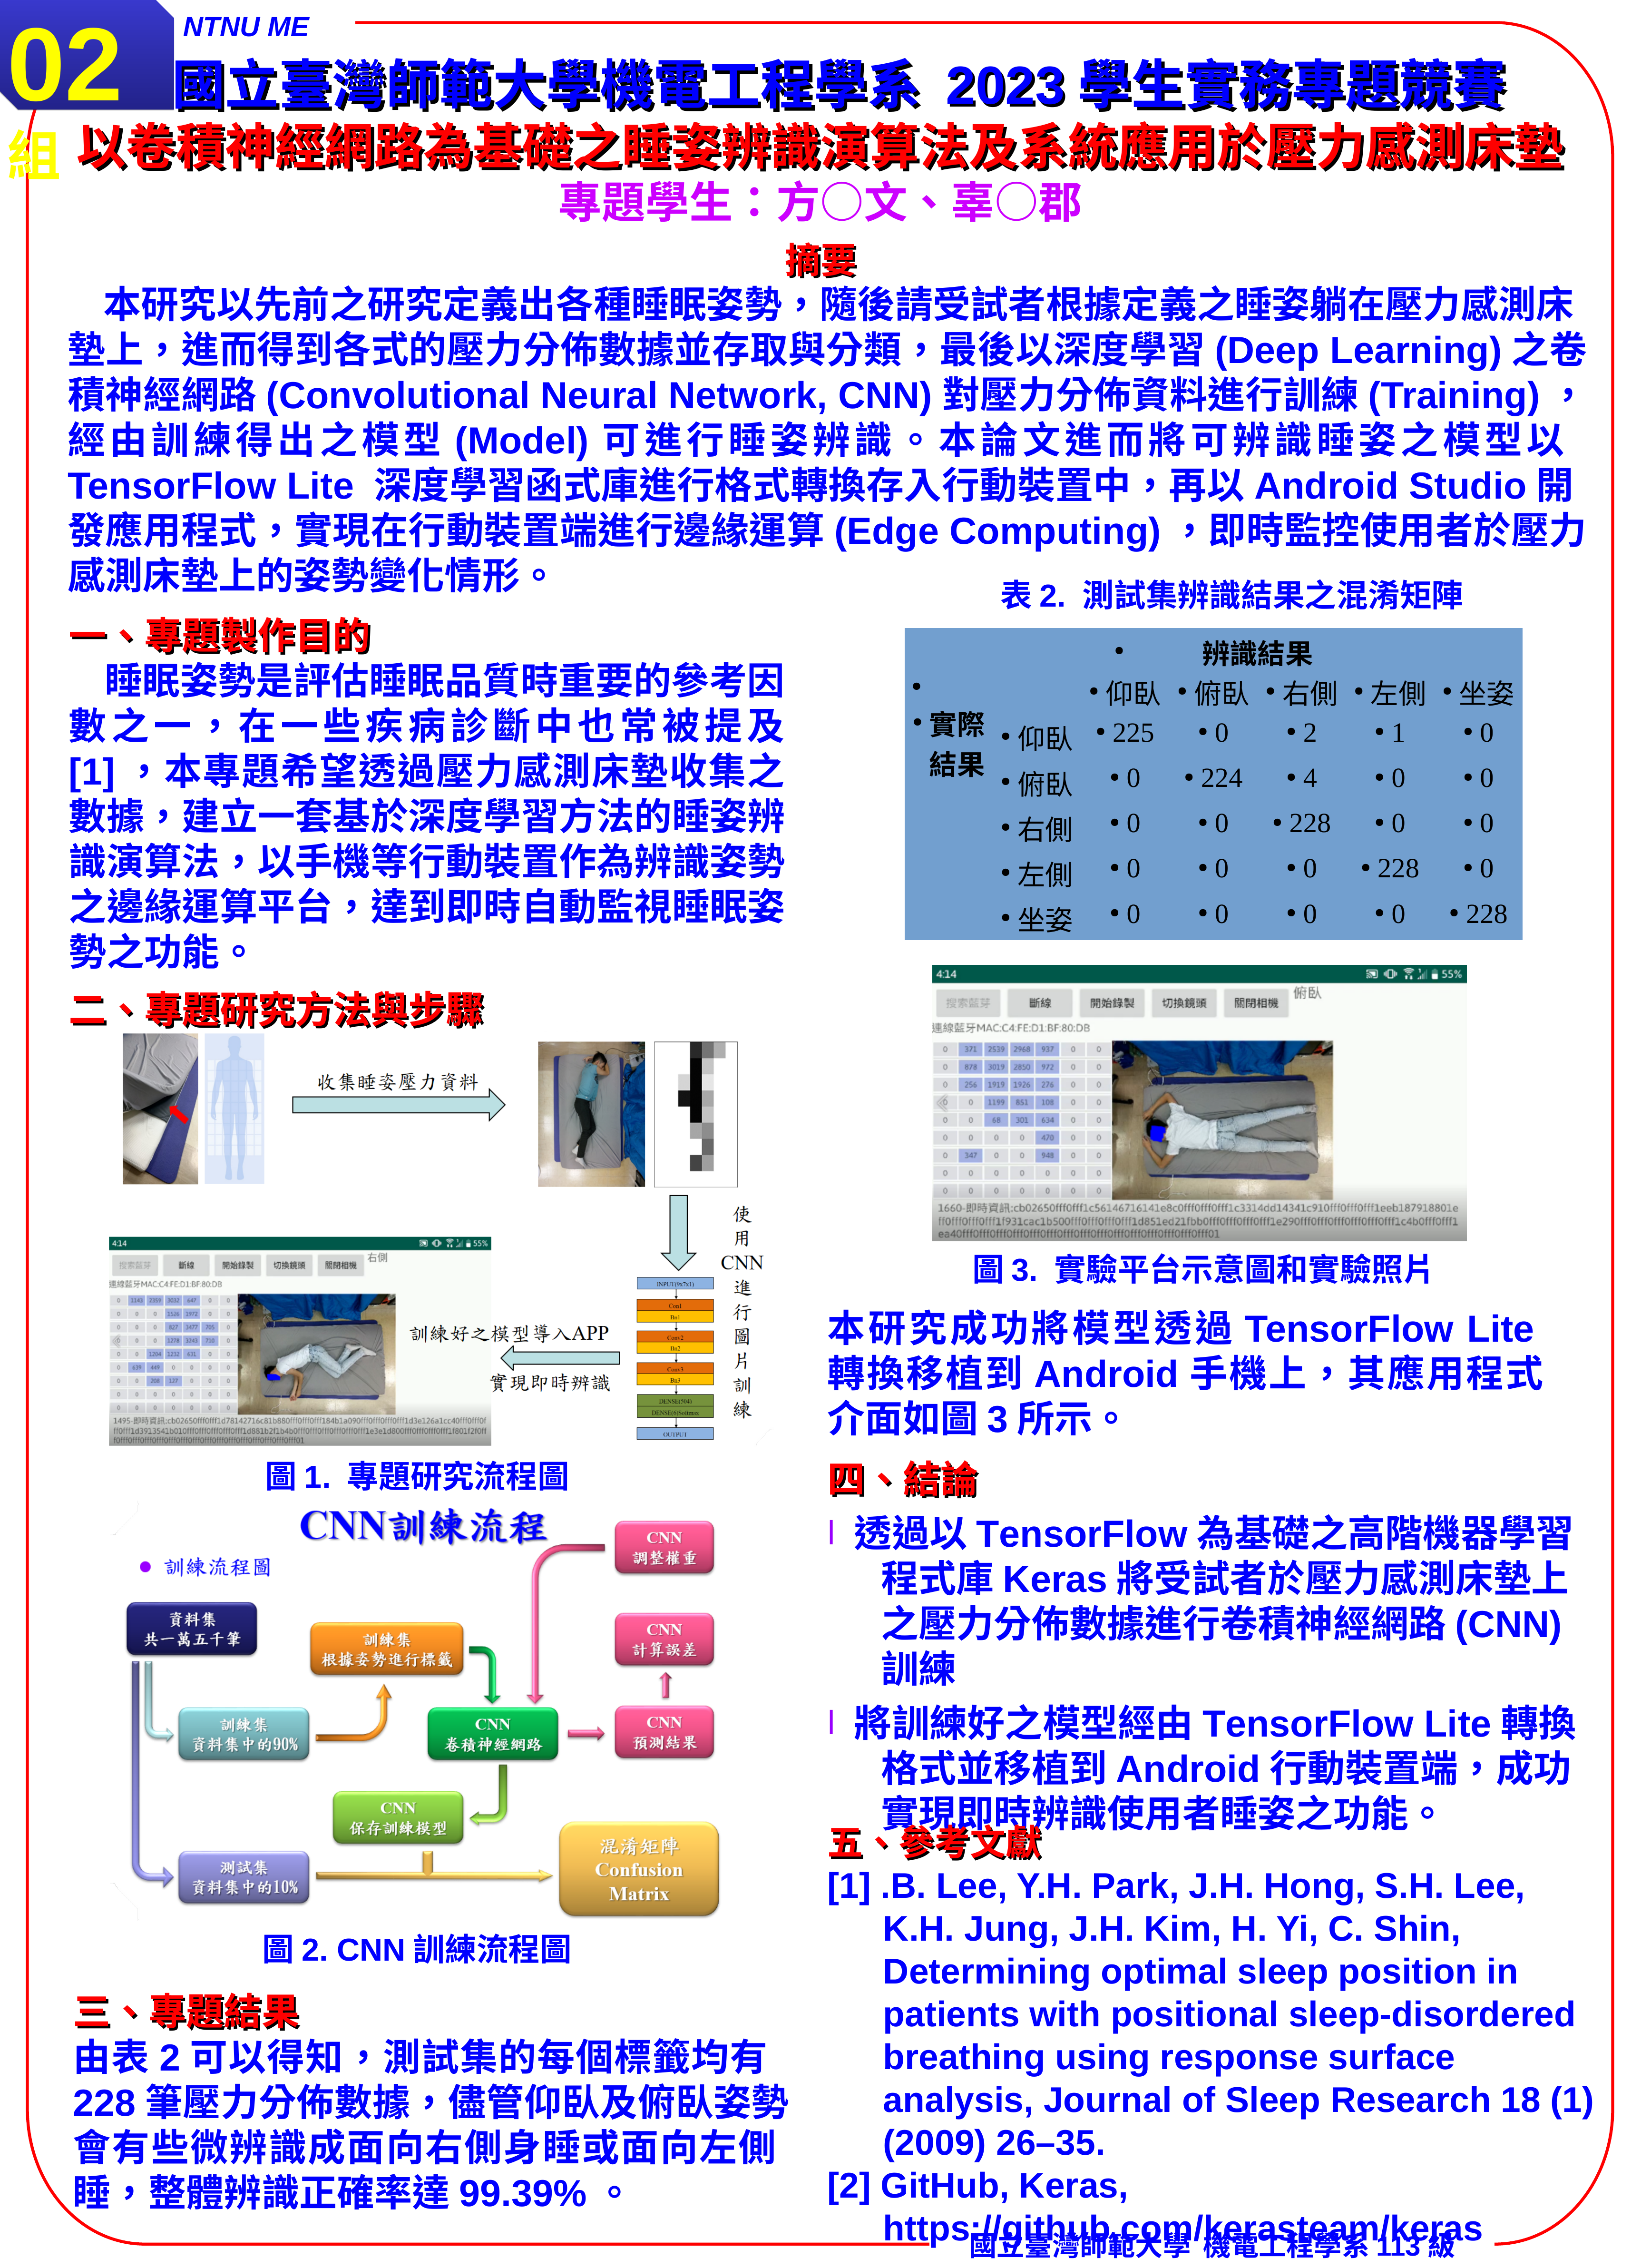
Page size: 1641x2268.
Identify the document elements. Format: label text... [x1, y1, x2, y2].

table_cell 左側 [993, 849, 1081, 895]
table_cell 右側 [993, 804, 1081, 849]
table_cell 1 [1346, 714, 1434, 759]
table_cell 0 [1434, 804, 1523, 849]
table_cell 仰臥 [1081, 668, 1169, 714]
table_cell 228 [1434, 895, 1523, 940]
text_box 本研究成功將模型透過TensorFlow Lite轉換移植到Android手機上，其應用程式介面如圖3所示。 [820, 1301, 1551, 1443]
table_cell 0 [1346, 759, 1434, 804]
table_cell 俯臥 [1169, 668, 1258, 714]
table_cell 0 [1434, 849, 1523, 895]
text_box 國立臺灣師範大學機電工程學系 2023學生實務專題競賽 以卷積神經網路為基礎之睡姿辨識演算法及系統應用於壓力感測床墊 專題學生：方○文、辜○郡 [0, 48, 1641, 226]
table_cell 0 [1169, 714, 1258, 759]
table_cell 左側 [1346, 668, 1434, 714]
table_header 辨識結果 [905, 628, 1523, 668]
table_cell 0 [1081, 804, 1169, 849]
table_cell 0 [1346, 895, 1434, 940]
table_cell 坐姿 [1434, 668, 1523, 714]
text_box 二、專題研究方法與步驟 [61, 982, 804, 1035]
table_cell 0 [1258, 895, 1346, 940]
table_cell 0 [1169, 849, 1258, 895]
text_box 四、結論 透過以TensorFlow為基礎之高階機器學習程式庫Keras將受試者於壓力感測床墊上之壓力分佈數據進行卷積神經網路(CNN)訓練 將訓練好之模型經由TensorFlow Lite轉換格式並移植到Android行動裝置端，成功實現即時辨識使用者睡姿之功能。 [820, 1452, 1607, 1816]
text_box 圖2. CNN訓練流程圖 [61, 1925, 773, 1984]
table_cell 俯臥 [993, 759, 1081, 804]
text_box 三、專題結果 [66, 1984, 797, 2037]
table_cell 228 [1346, 849, 1434, 895]
table_cell 224 [1169, 759, 1258, 804]
picture [100, 1031, 774, 1447]
table_cell 0 [1081, 895, 1169, 940]
table_cell 實際結果 [905, 668, 993, 940]
table_cell 228 [1258, 804, 1346, 849]
table_cell 0 [1081, 849, 1169, 895]
text_box 由表2可以得知，測試集的每個標籤均有228筆壓力分佈數據，儘管仰臥及俯臥姿勢會有些微辨識成面向右側身睡或面向左側睡，整體辨識正確率達99.39%。 [66, 2030, 797, 2218]
table_cell 0 [1081, 759, 1169, 804]
table_cell 0 [1346, 804, 1434, 849]
text_box 摘要 本研究以先前之研究定義出各種睡眠姿勢，隨後請受試者根據定義之睡姿躺在壓力感測床墊上，進而得到各式的壓力分佈數據並存取與分類，最後以深度學習(Deep Learning)之卷積神經網路(Convolutional Neural Network, CNN)對壓力分佈資料進行訓練(Training)，經由訓練得出之模型(Model)可進行睡姿辨識。本論文進而將可辨識睡姿之模型以TensorFlow Lite 深度學習函式庫進行格式轉換存入行動裝置中，再以Android Studio開發應用程式，實現在行動裝置端進行邊緣運算(Edge Computing)，即時監控使用者於壓力感測床墊上的姿勢變化情形。 [61, 235, 1593, 505]
text_box 國立臺灣師範大學機電工程學系 2023學生實務專題競賽 以卷積神經網路為基礎之睡姿辨識演算法及系統應用於壓力感測床墊 專題學生：方○文、辜○郡 [89, 127, 113, 156]
table_cell 0 [1434, 714, 1523, 759]
text_box 表2. 測試集辨識結果之混淆矩陣 [876, 571, 1588, 630]
picture [110, 1501, 724, 1921]
table_cell 0 [1169, 895, 1258, 940]
table_cell [993, 668, 1081, 714]
picture [932, 965, 1467, 1241]
text_box 02組 [0, 0, 203, 127]
table_cell 0 [1434, 759, 1523, 804]
table_cell 4 [1258, 759, 1346, 804]
text_box 一、專題製作目的 睡眠姿勢是評估睡眠品質時重要的參考因數之一，在一些疾病診斷中也常被提及 [1]，本專題希望透過壓力感測床墊收集之數據，建立一套基於深度學習方法的睡姿辨識演算法，以手機等行動裝置作為辨識姿勢之邊緣運算平台，達到即時自動監視睡眠姿勢之功能。 [61, 608, 804, 982]
text_box 圖1. 專題研究流程圖 [61, 1453, 773, 1512]
table_cell 2 [1258, 714, 1346, 759]
table_cell 0 [1258, 849, 1346, 895]
table_cell 坐姿 [993, 895, 1081, 940]
text_box 五、參考文獻 [1] .B. Lee, Y.H. Park, J.H. Hong, S.H. Lee, K.H. Jung, J.H. Kim, H. Yi, C. Shin, Determining optimal sleep position in patients with positional sleep-disordered breathing using response surface analysis, Journal of Sleep Research 18 (1) (2009) 26–35. [2] GitHub, Keras, https://github.com/kerasteam/keras [820, 1816, 1607, 2268]
table_cell 仰臥 [993, 714, 1081, 759]
table_cell 0 [1169, 804, 1258, 849]
table_cell 右側 [1258, 668, 1346, 714]
text_box 圖3. 實驗平台示意圖和實驗照片 [848, 1246, 1560, 1305]
table_cell 225 [1081, 714, 1169, 759]
